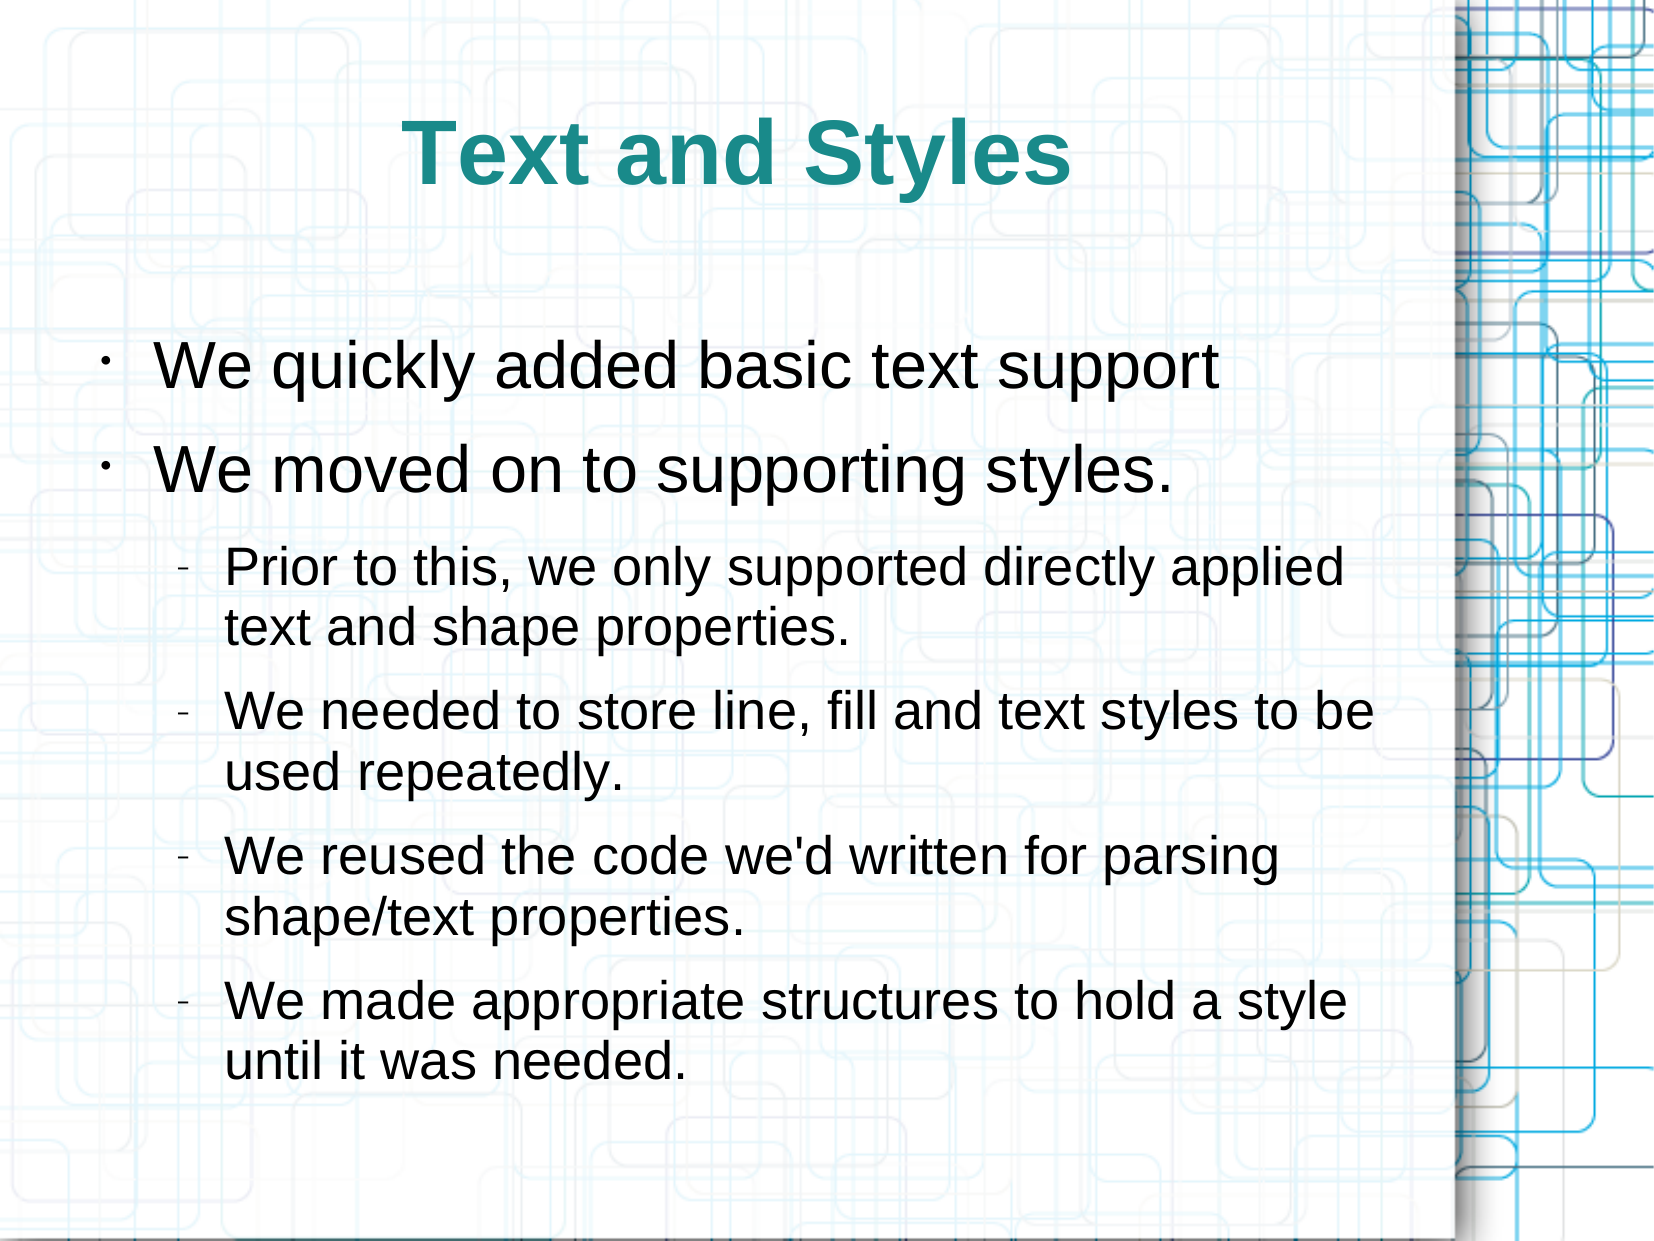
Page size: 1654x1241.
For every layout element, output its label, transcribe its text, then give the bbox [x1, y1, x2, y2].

picture [0, 0, 1654, 1241]
list We quickly added basic text support We moved on to supporting styles. Prior to this, we only supported directly applied text and shape properties. We needed to store line, fill and text styles to be used repeatedly. We reused the code we'd written for parsing shape/text properties. We made appropriate structures to hold a style until it was needed. [82, 290, 1418, 1241]
title Text and Styles [59, 49, 1418, 257]
